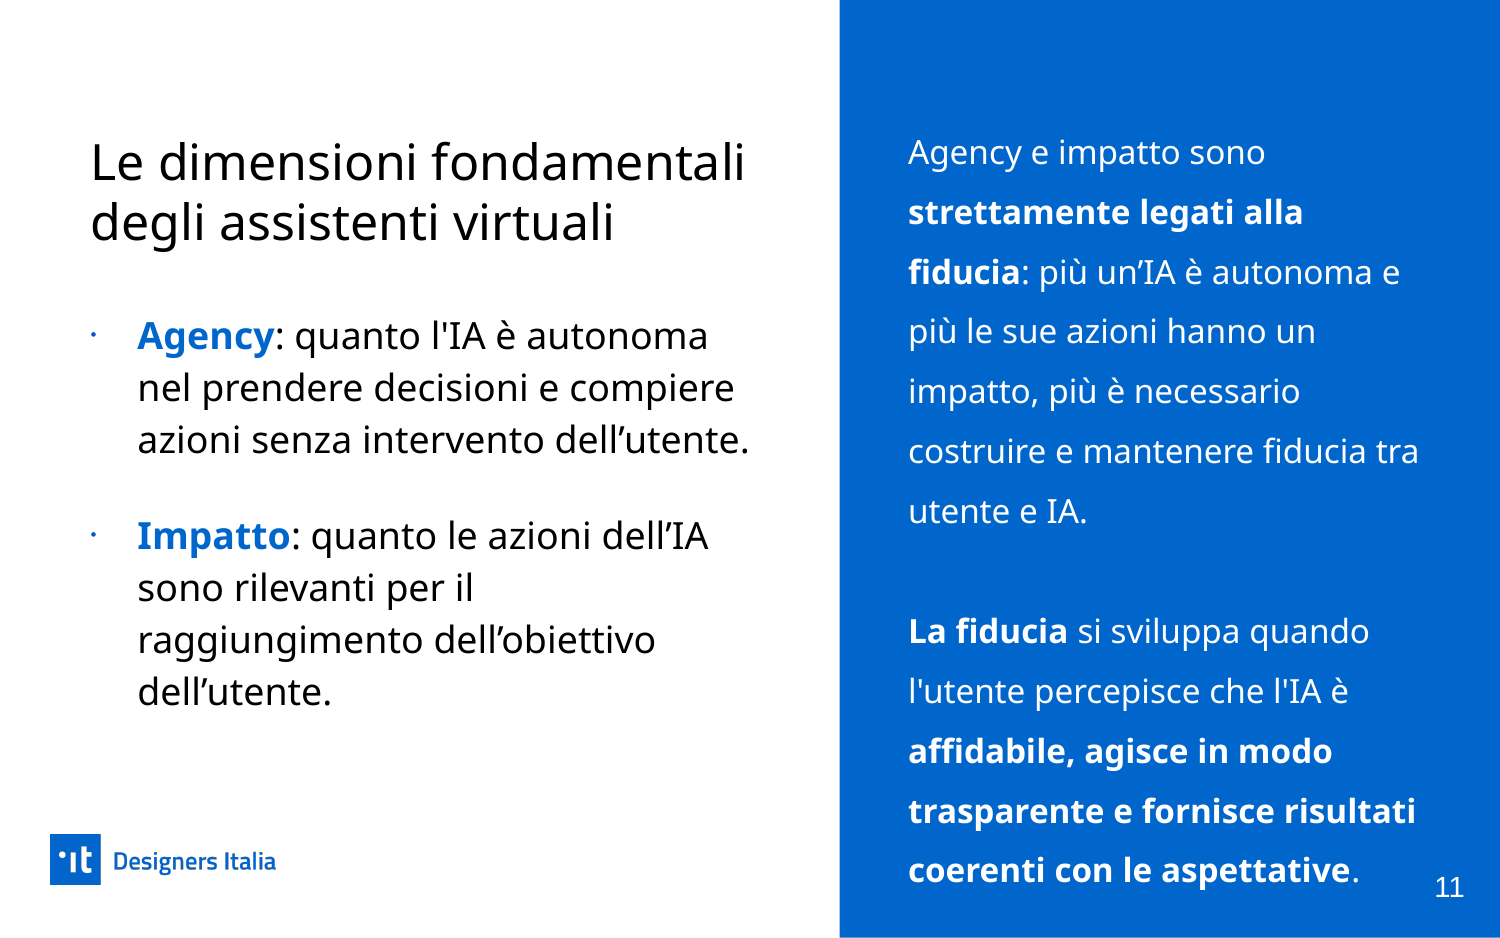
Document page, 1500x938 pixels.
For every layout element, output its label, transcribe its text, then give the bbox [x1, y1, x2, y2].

text_box Le dimensioni fondamentali degli assistenti virtuali [75, 115, 782, 196]
text_box Agency: quanto l'IA è autonoma nel prendere decisioni e compiere azioni senza intervento dell’utente. Impatto: quanto le azioni dell’IA sono rilevanti per il raggiungimento dell’obiettivo dell’utente. [75, 290, 782, 728]
text_box Agency e impatto sono strettamente legati alla fiducia: più un’IA è autonoma e più le sue azioni hanno un impatto, più è necessario costruire e mantenere fiducia tra utente e IA. La fiducia si sviluppa quando l'utente percepisce che l'IA è affidabile, agisce in modo trasparente e fornisce risultati coerenti con le aspettative. [893, 96, 1442, 859]
picture [50, 834, 289, 885]
text_box [839, 0, 1500, 938]
slide_number <numero> [1389, 850, 1480, 922]
